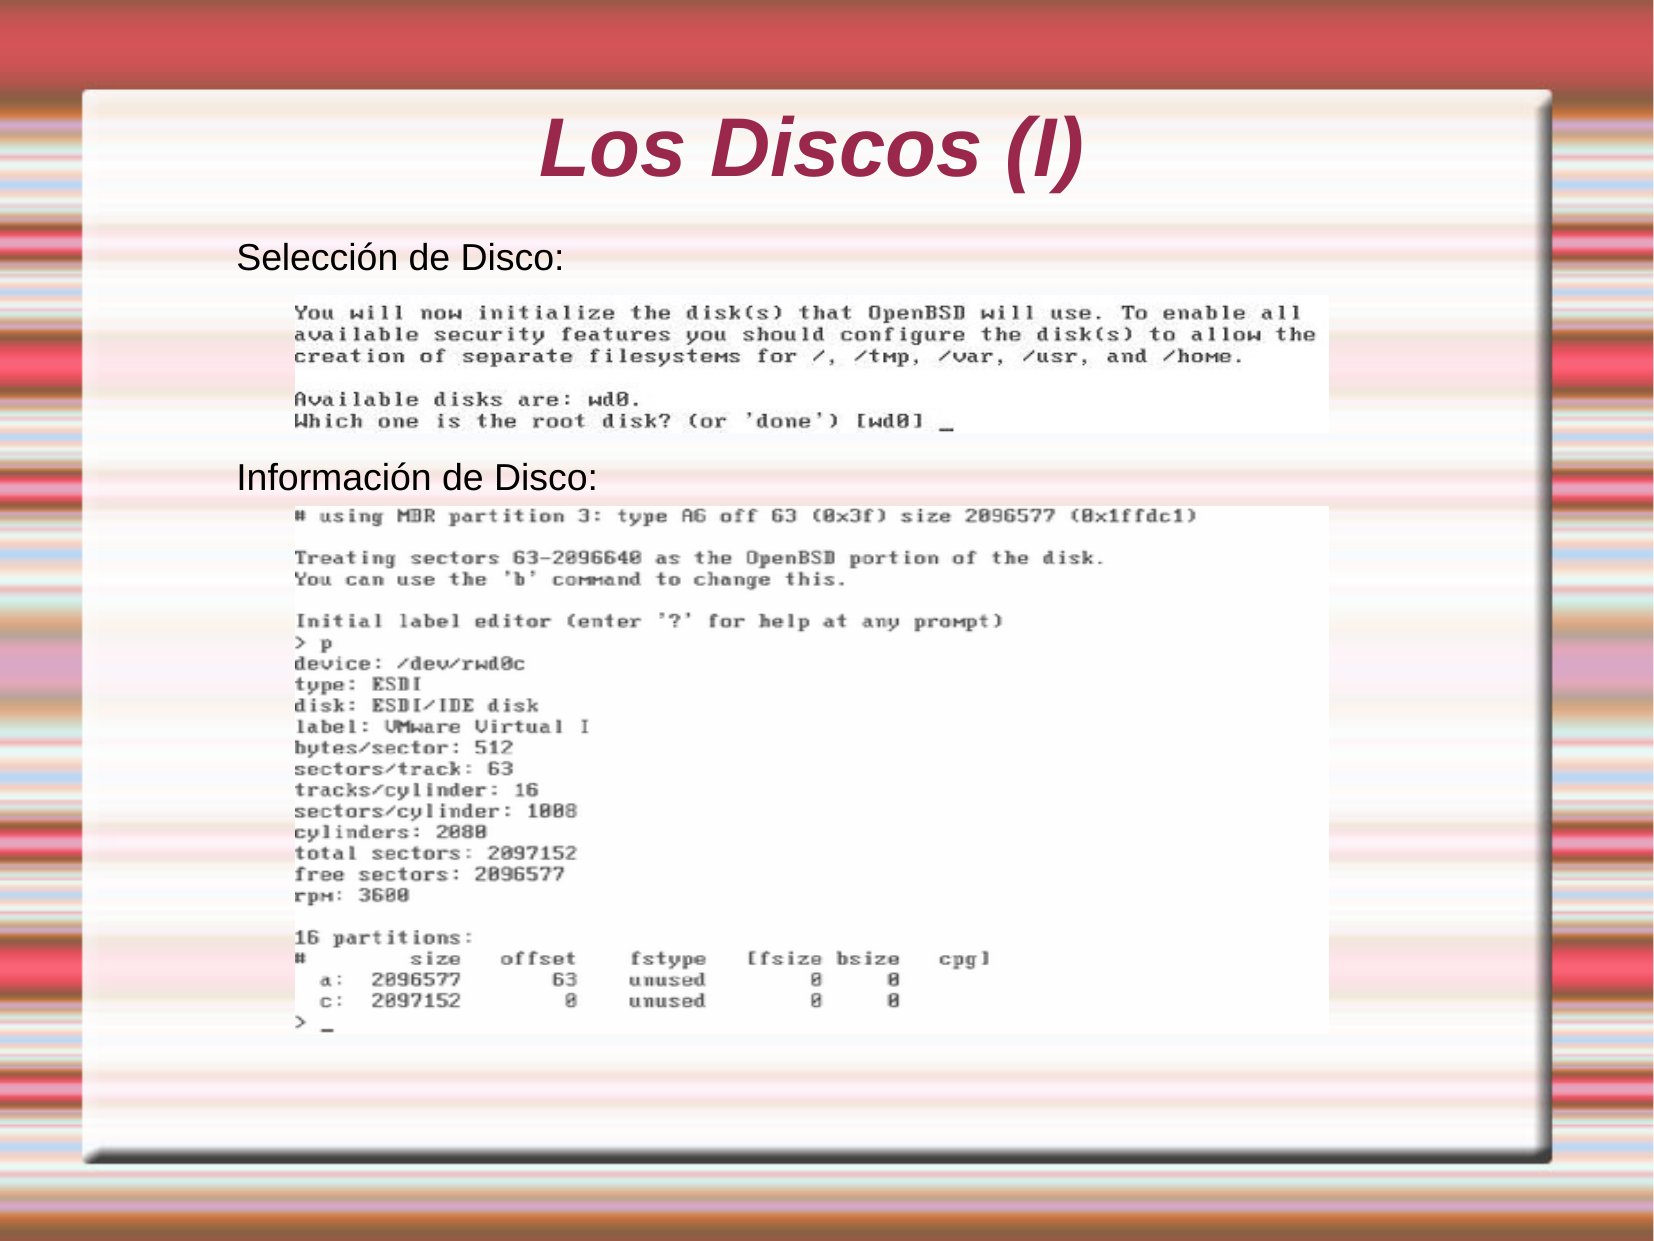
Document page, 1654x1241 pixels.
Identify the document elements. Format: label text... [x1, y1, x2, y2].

text_box Selección de Disco: [236, 236, 798, 282]
text_box Información de Disco: [236, 456, 798, 502]
title Los Discos (I) [88, 88, 1536, 207]
picture [0, 0, 1654, 1241]
